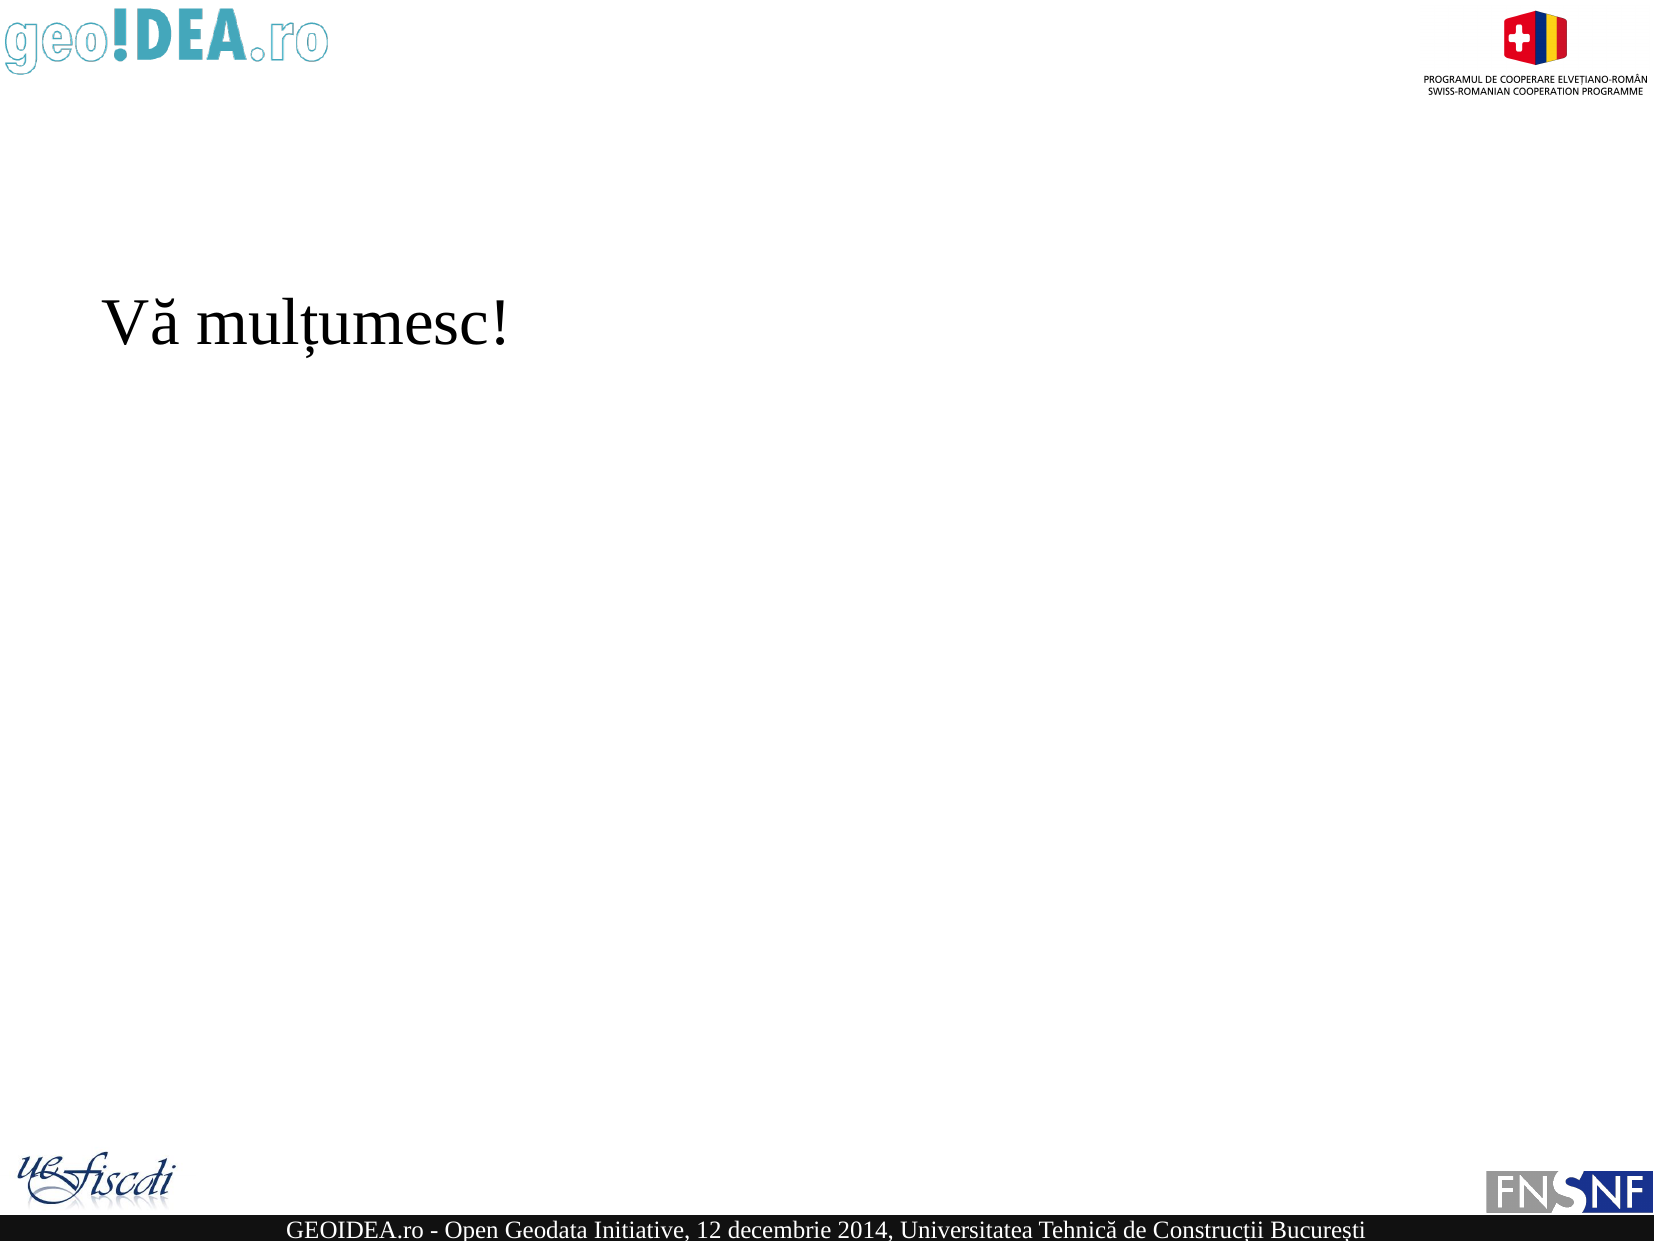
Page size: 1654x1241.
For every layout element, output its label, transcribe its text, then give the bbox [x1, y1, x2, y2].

picture [1420, 5, 1650, 99]
picture [1485, 1169, 1654, 1215]
list Vă mulțumesc! [101, 285, 1591, 1005]
picture [1, 5, 331, 78]
picture [0, 1139, 196, 1213]
